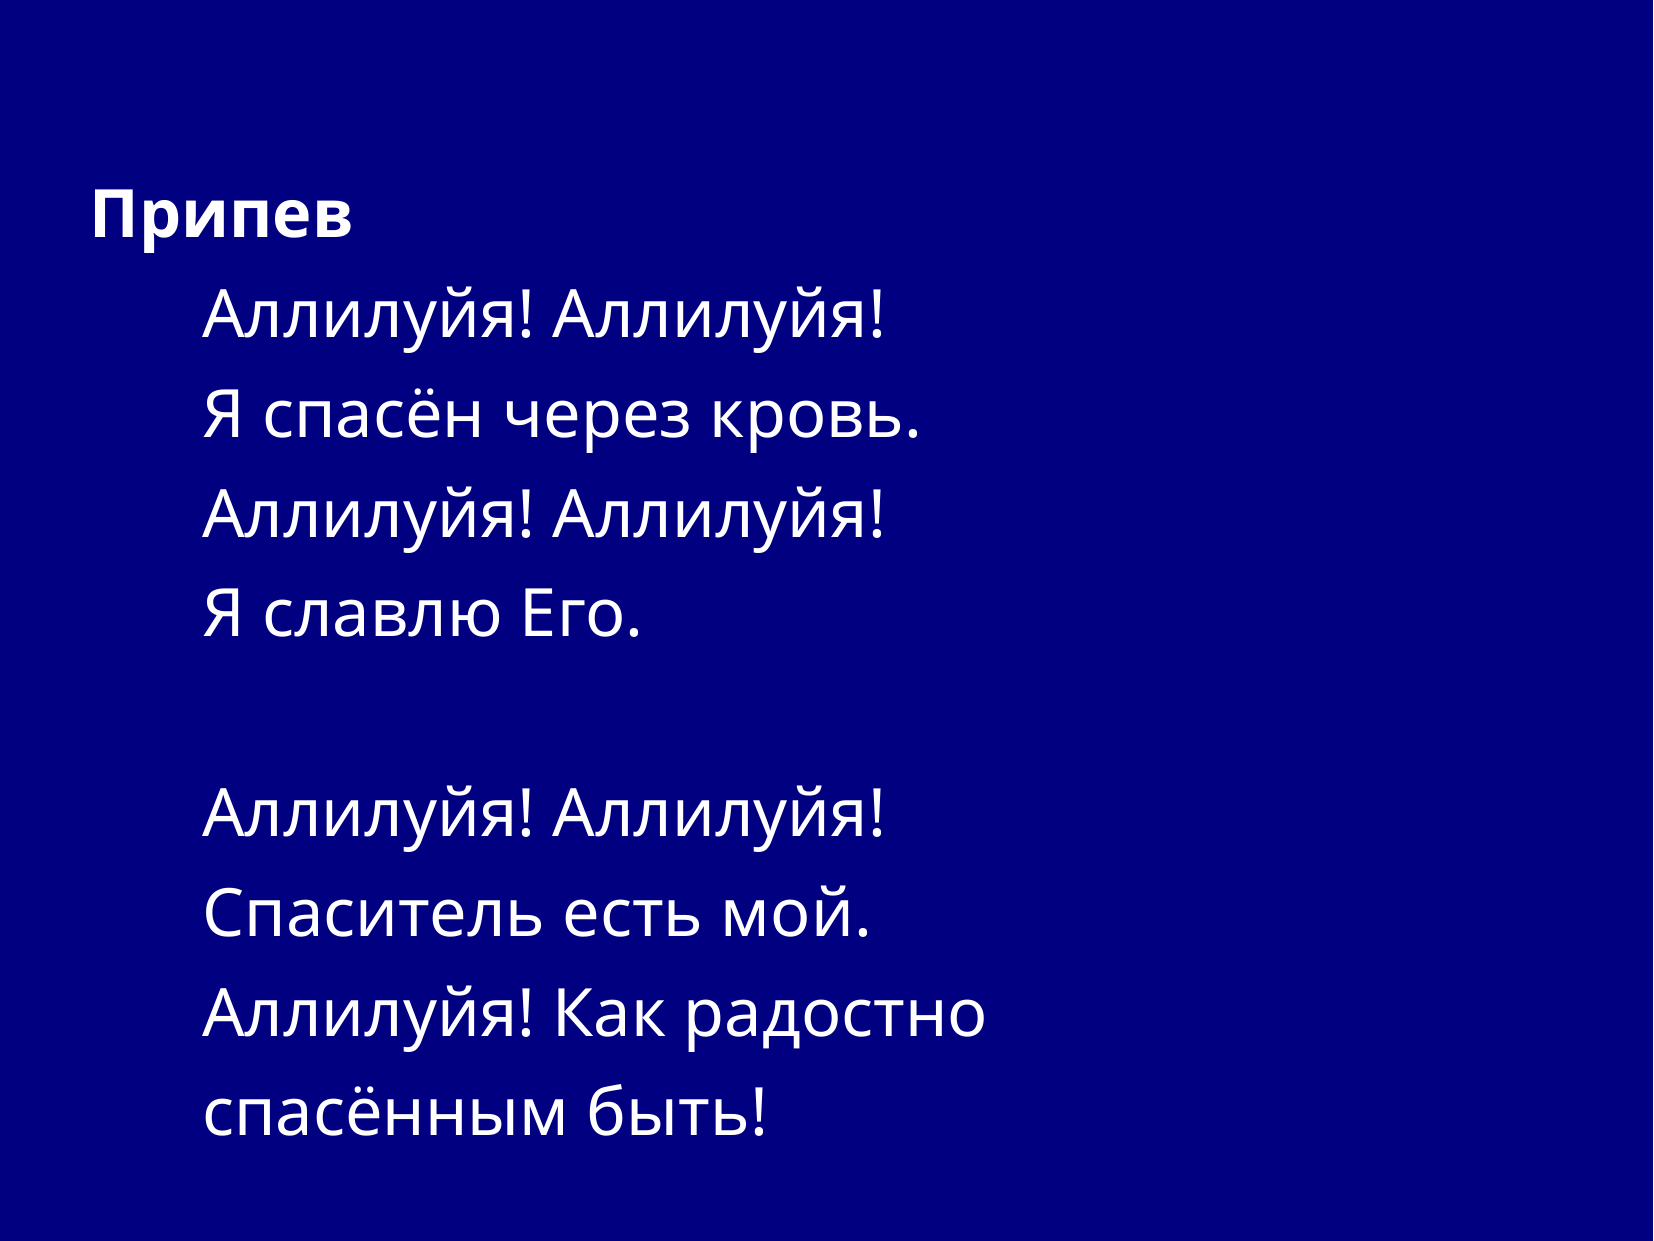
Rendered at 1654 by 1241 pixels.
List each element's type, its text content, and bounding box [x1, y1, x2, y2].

text_box Припев Аллилуйя! Аллилуйя! Я спасён через кровь. Аллилуйя! Аллилуйя! Я славлю Его. Аллилуйя! Аллилуйя! Спаситель есть мой. Аллилуйя! Как радостно спасённым быть! [75, 150, 1576, 1163]
